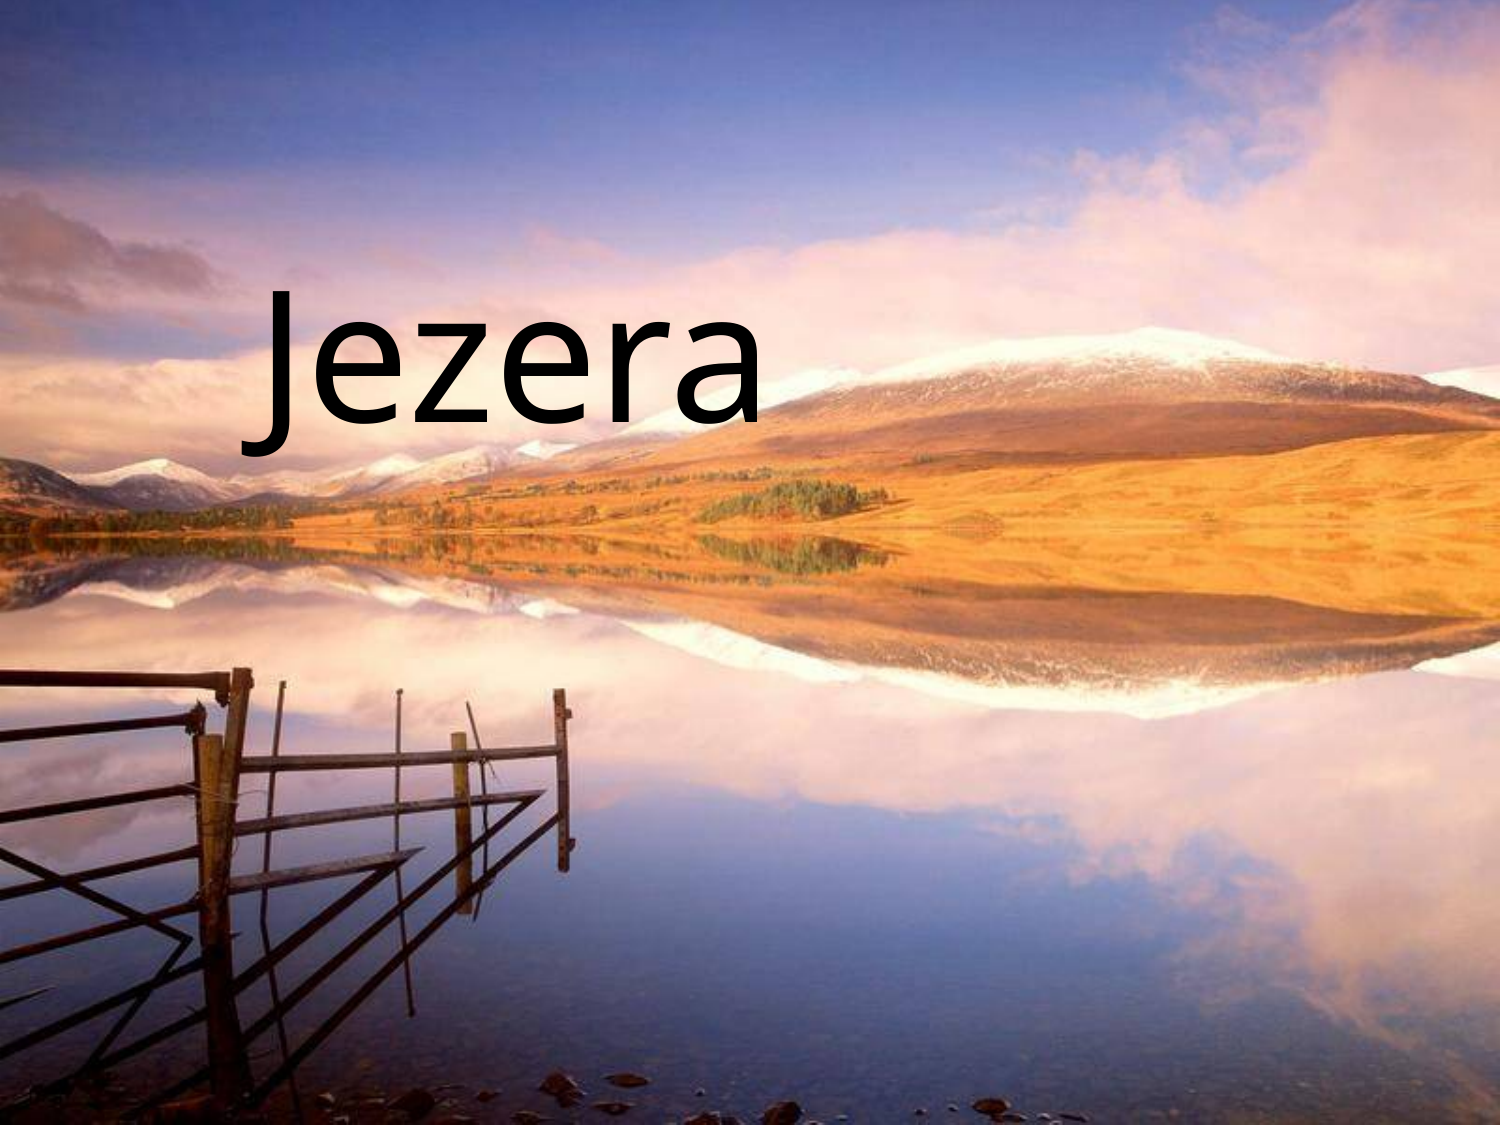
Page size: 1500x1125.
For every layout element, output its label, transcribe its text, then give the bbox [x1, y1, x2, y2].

text_box Jezera [242, 231, 876, 467]
picture [0, 0, 1500, 1125]
